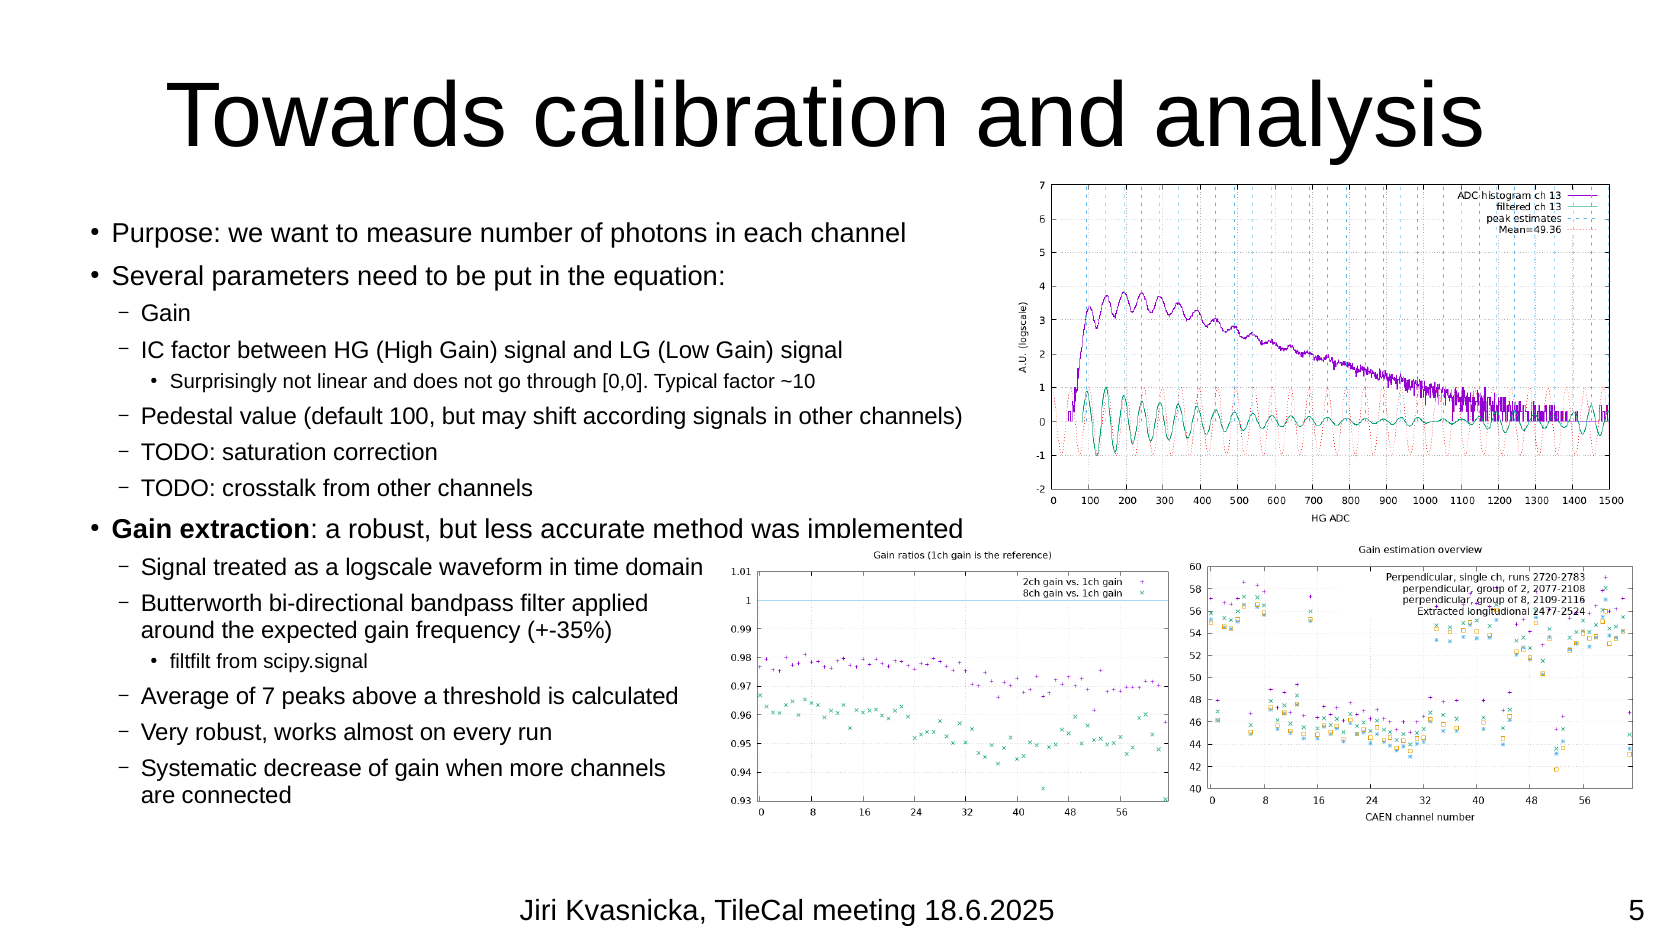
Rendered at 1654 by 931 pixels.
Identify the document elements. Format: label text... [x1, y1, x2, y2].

title Towards calibration and analysis [82, 37, 1571, 193]
picture [1012, 174, 1628, 526]
list Purpose: we want to measure number of photons in each channel Several parameters need to be put in the equation: Gain IC factor between HG (High Gain) signal and LG (Low Gain) signal Surprisingly not linear and does not go through [0,0]. Typical factor ~10 Pedestal value (default 100, but may shift according signals in other channels) TODO: saturation correction TODO: crosstalk from other channels Gain extraction: a robust, but less accurate method was implemented Signal treated as a logscale waveform in time domain Butterworth bi-directional bandpass filter applied around the expected gain frequency (+-35%) filtfilt from scipy.signal Average of 7 peaks above a threshold is calculated Very robust, works almost on every run Systematic decrease of gain when more channels are connected [82, 217, 976, 826]
picture [712, 532, 1651, 826]
